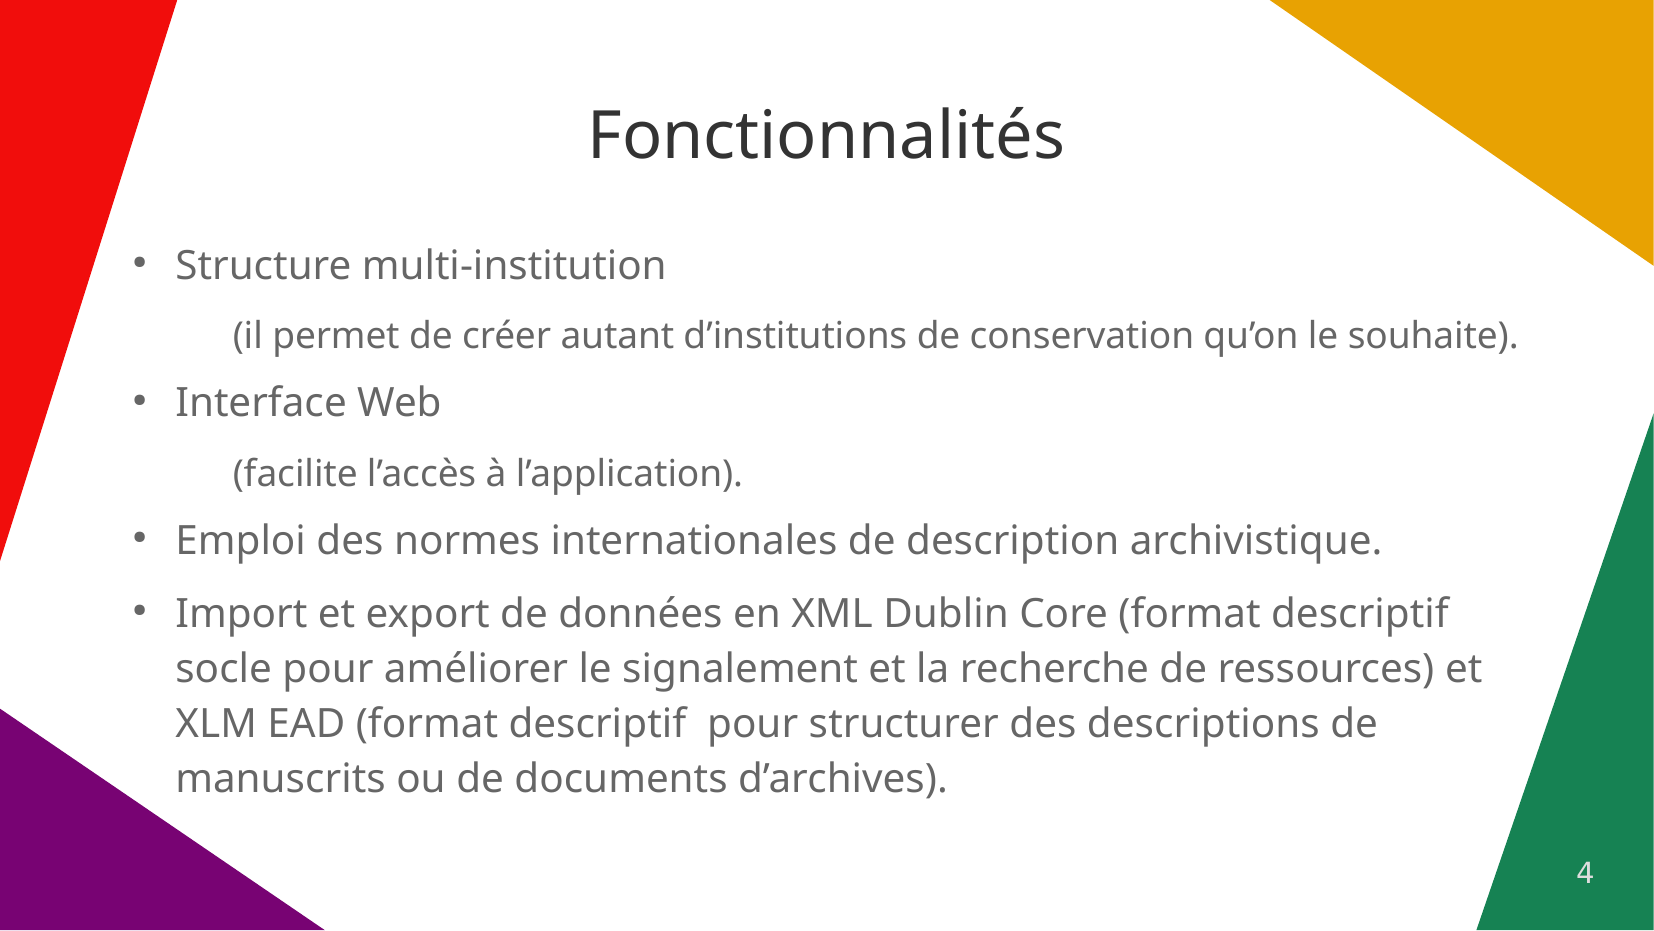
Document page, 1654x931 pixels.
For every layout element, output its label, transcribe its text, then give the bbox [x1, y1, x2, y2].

title Fonctionnalités [118, 59, 1536, 207]
list Structure multi-institution (il permet de créer autant d’institutions de conservation qu’on le souhaite). Interface Web (facilite l’accès à l’application). Emploi des normes internationales de description archivistique. Import et export de données en XML Dublin Core (format descriptif socle pour améliorer le signalement et la recherche de ressources) et XLM EAD (format descriptif pour structurer des descriptions de manuscrits ou de documents d’archives). [118, 236, 1536, 827]
